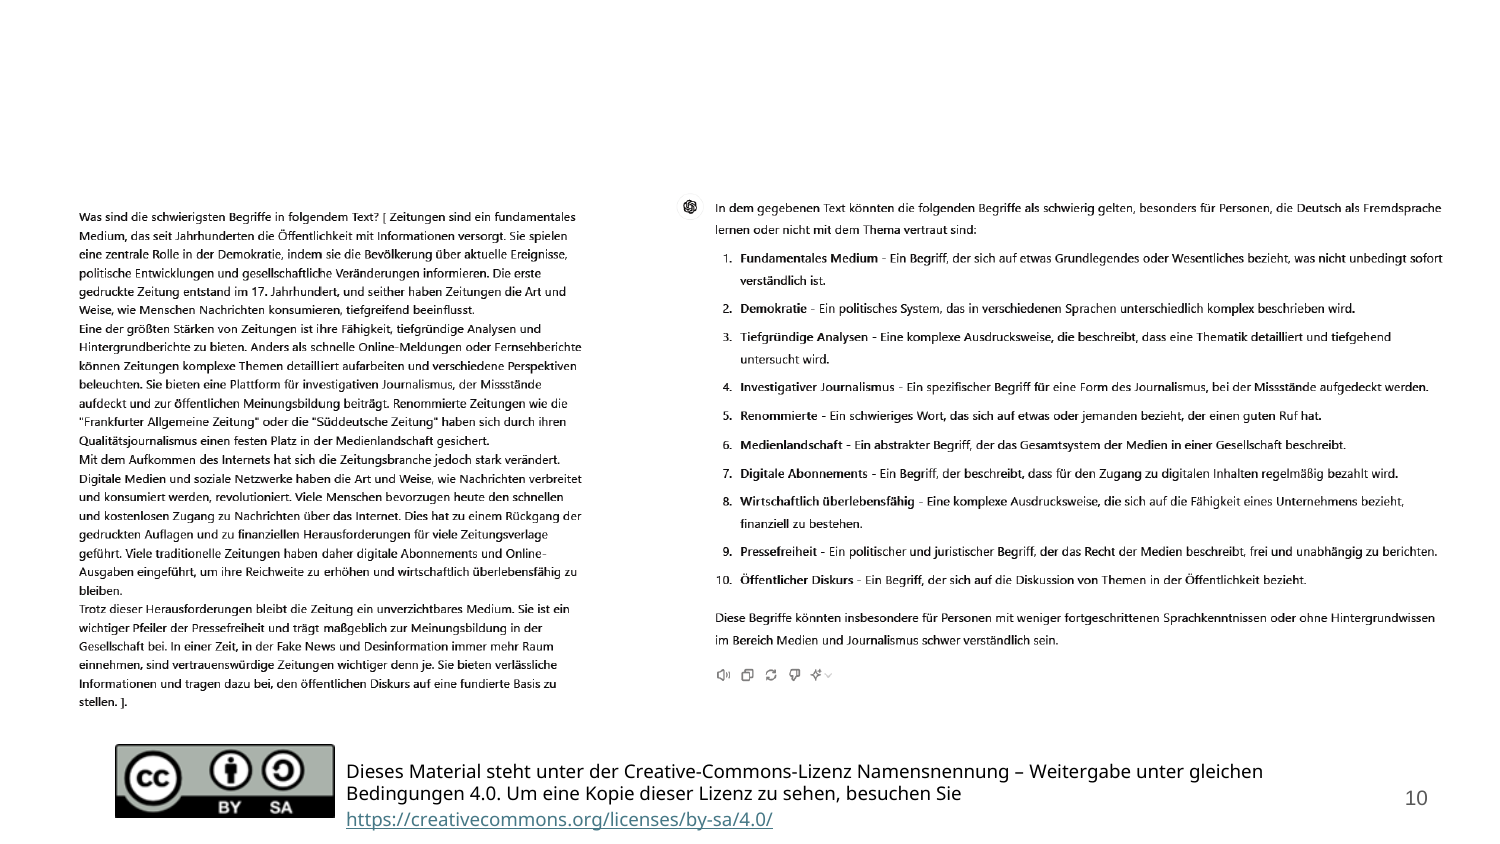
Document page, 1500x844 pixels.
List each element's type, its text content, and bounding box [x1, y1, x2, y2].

picture [115, 745, 335, 818]
text_box [1389, 764, 1480, 830]
picture [51, 188, 588, 724]
text_box Dieses Material steht unter der Creative-Commons-Lizenz Namensnennung – Weitergabe unter gleichen Bedingungen 4.0. Um eine Kopie dieser Lizenz zu sehen, besuchen Sie https://creativecommons.org/licenses/by-sa/4.0/ [331, 744, 1401, 820]
picture [673, 189, 1449, 685]
